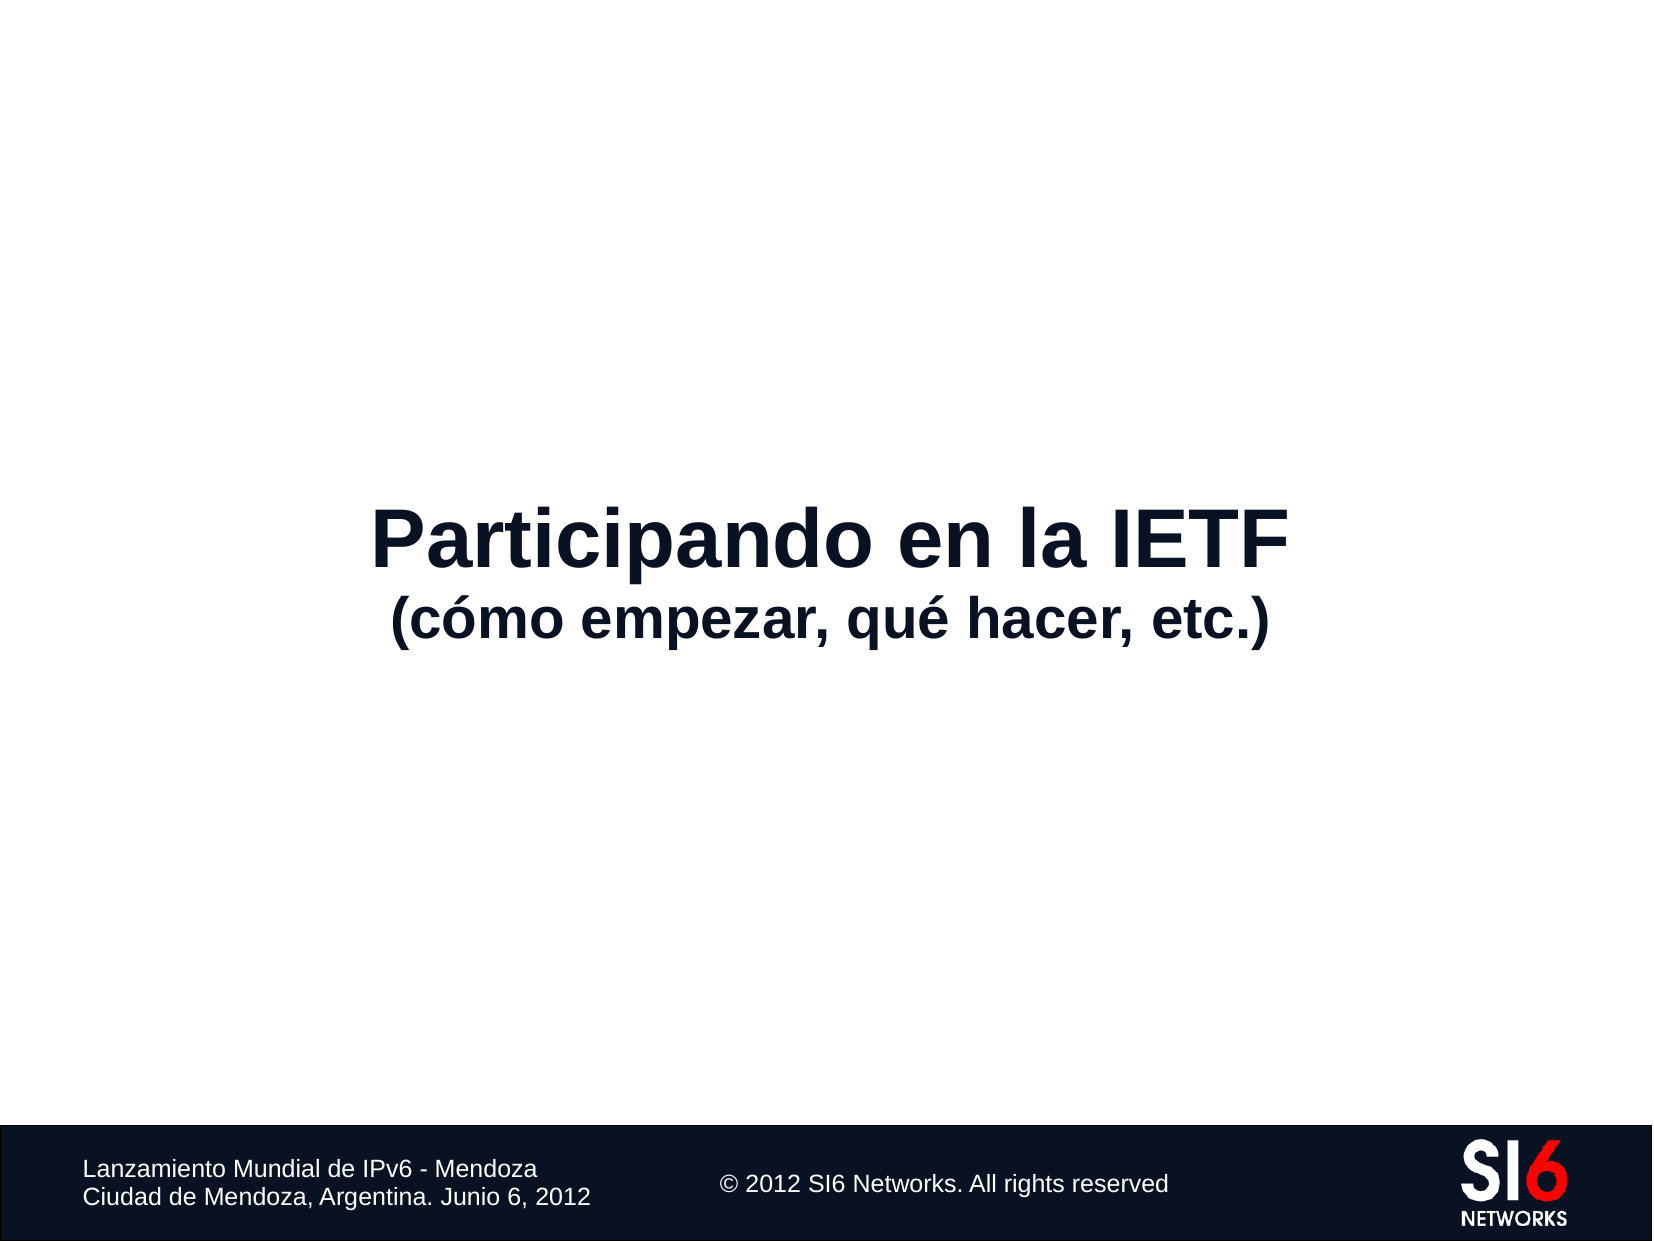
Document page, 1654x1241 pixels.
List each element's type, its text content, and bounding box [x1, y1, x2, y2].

picture [1461, 1139, 1567, 1226]
title Participando en la IETF (cómo empezar, qué hacer, etc.) [86, 467, 1576, 676]
